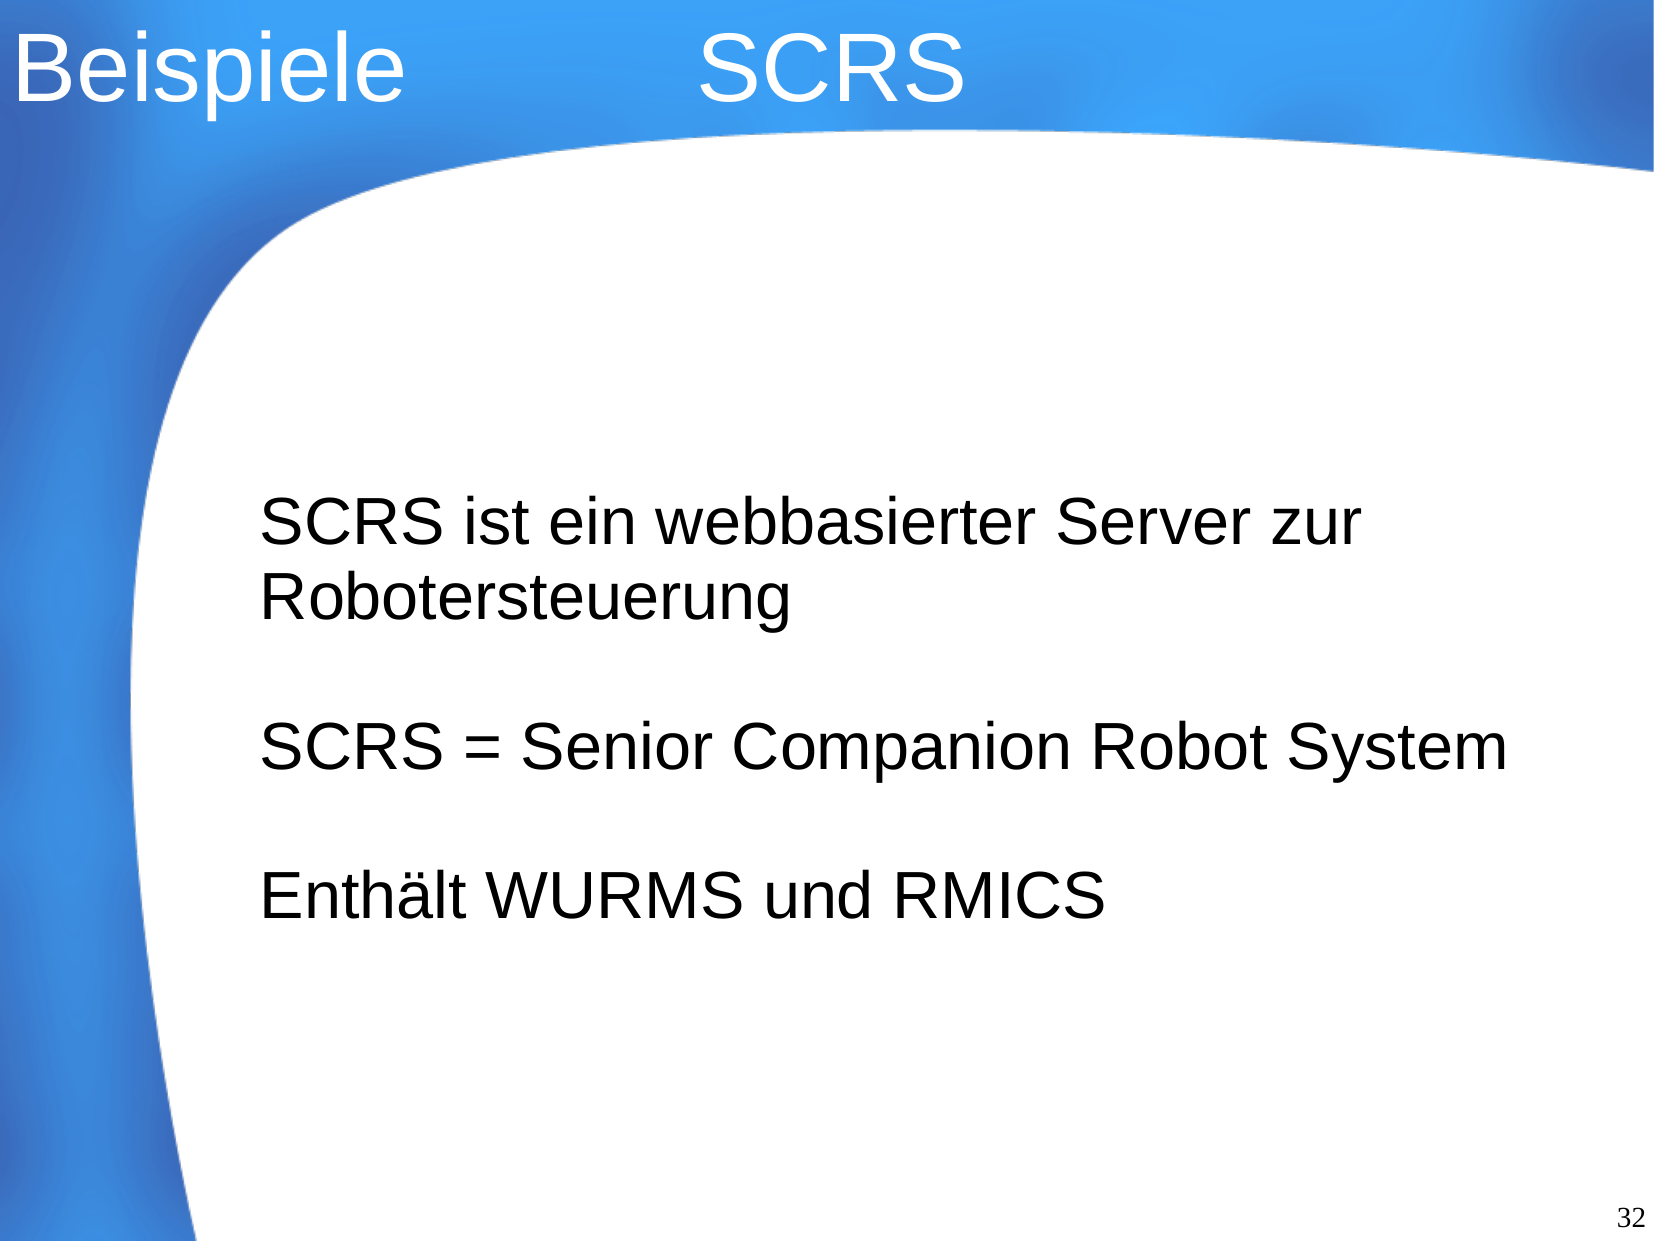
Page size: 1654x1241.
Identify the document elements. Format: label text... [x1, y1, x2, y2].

title Beispiele [11, 13, 697, 123]
subtitle SCRS ist ein webbasierter Server zur Robotersteuerung SCRS = Senior Companion Robot System Enthält WURMS und RMICS [259, 248, 1560, 1170]
picture [0, 0, 1654, 1241]
title SCRS [697, 13, 1619, 123]
